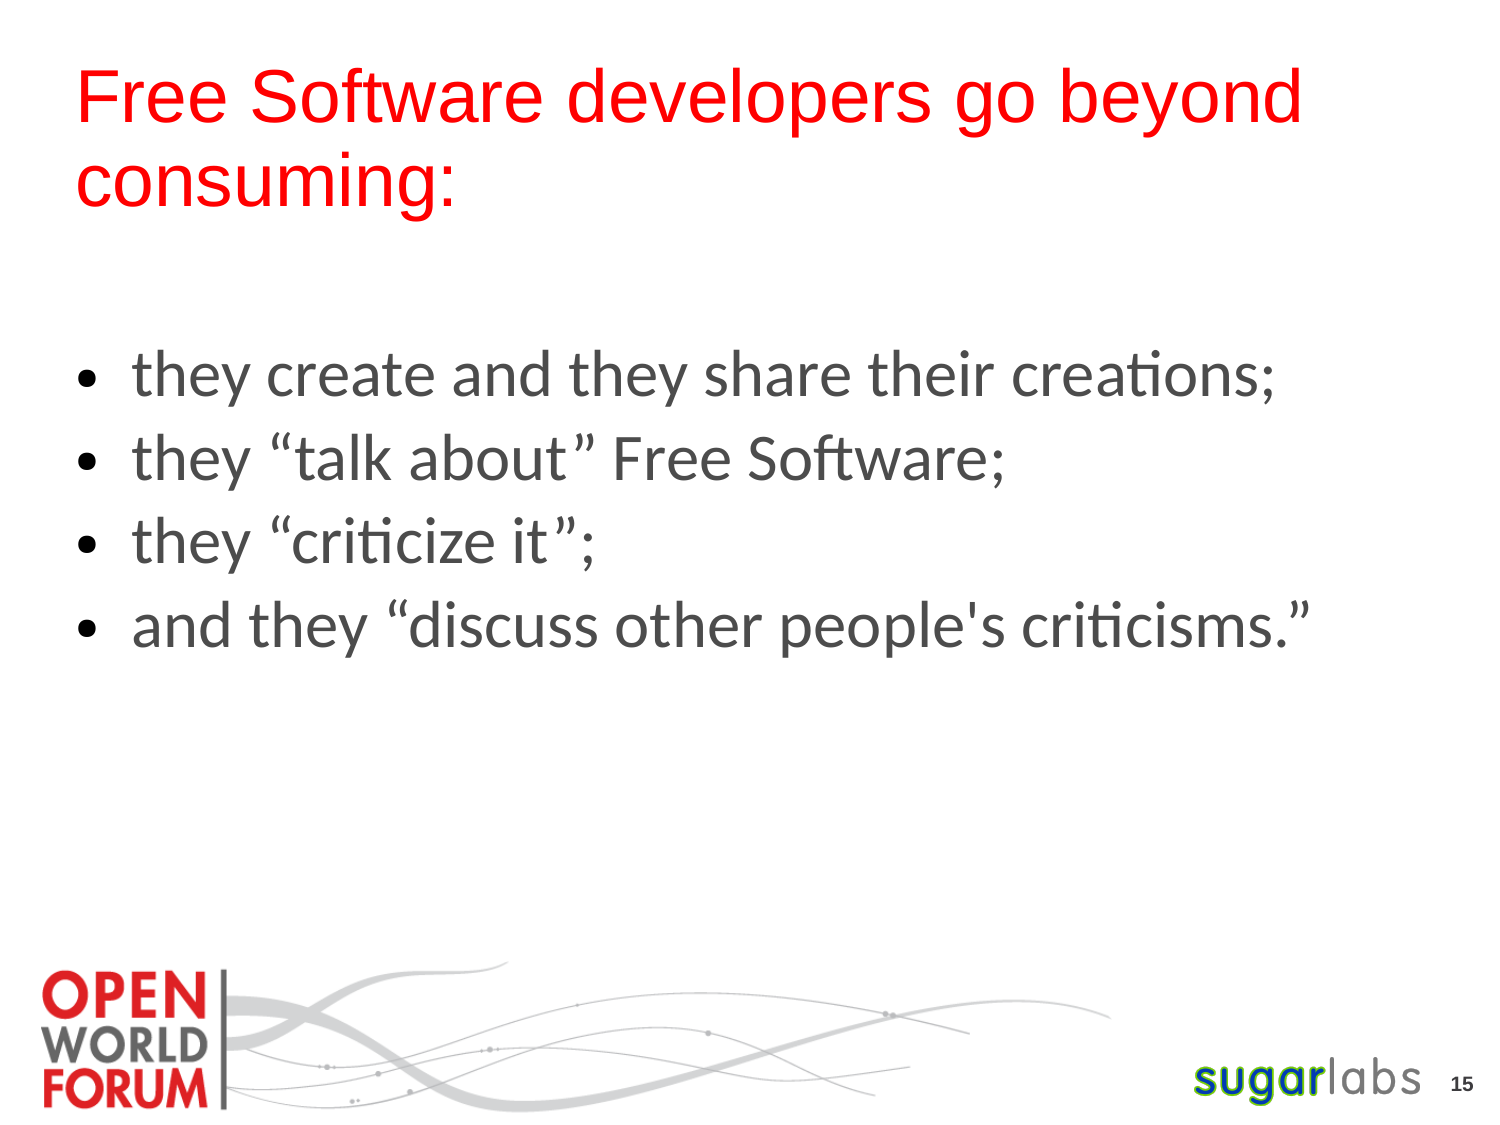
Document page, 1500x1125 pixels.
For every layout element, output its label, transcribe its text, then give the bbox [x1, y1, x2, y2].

picture [41, 957, 1112, 1119]
title Free Software developers go beyond consuming: [75, 44, 1425, 233]
list they create and they share their creations; they “talk about” Free Software; they “criticize it”; and they “discuss other people's criticisms.” [75, 263, 1425, 1006]
picture [1194, 1057, 1420, 1106]
